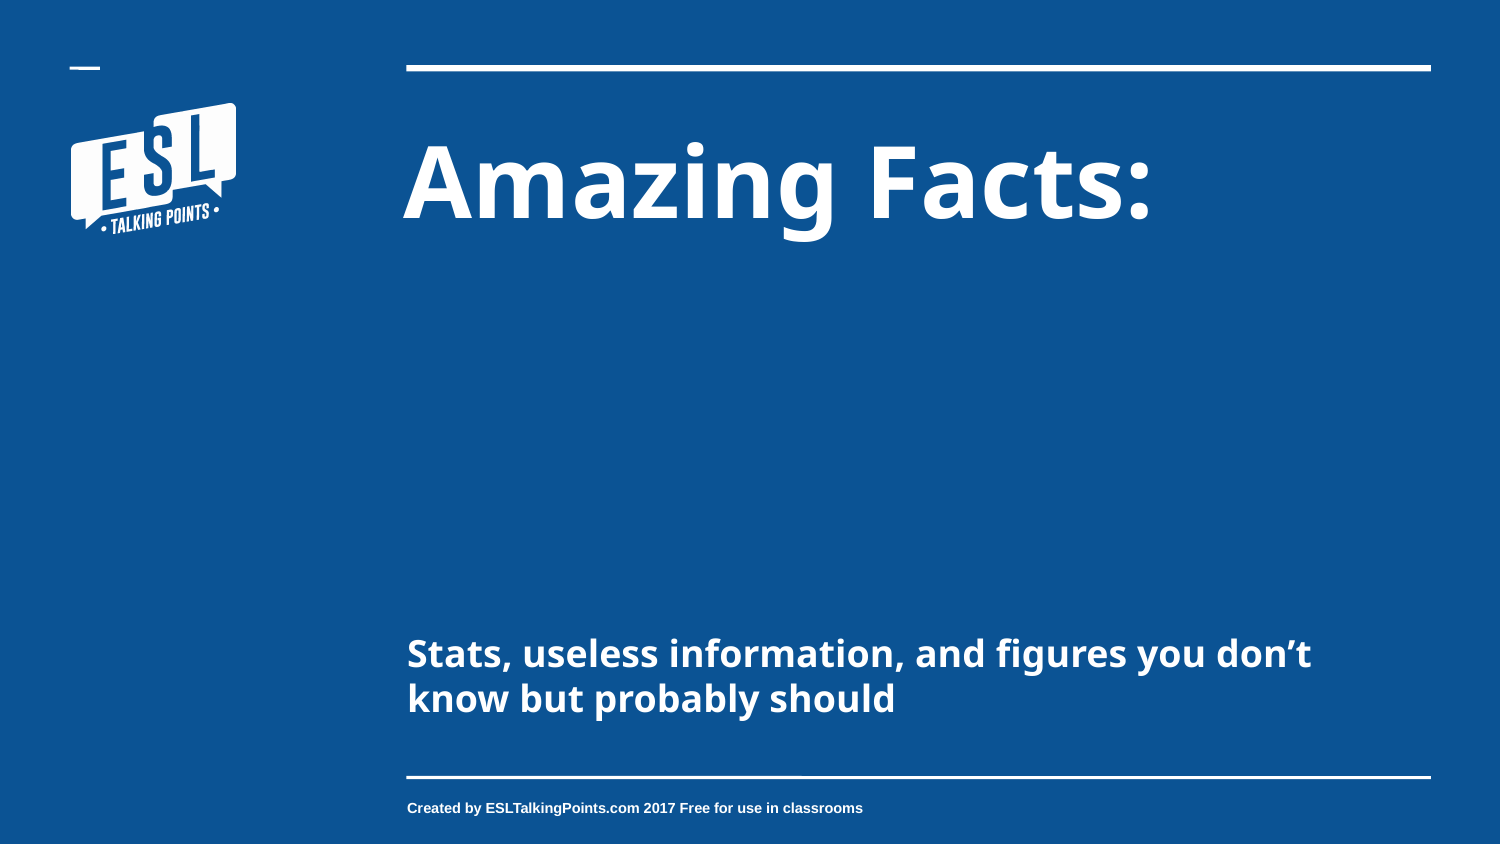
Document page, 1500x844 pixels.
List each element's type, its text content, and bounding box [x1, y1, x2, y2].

subtitle Stats, useless information, and figures you don’t know but probably should [392, 531, 1431, 735]
title Amazing Facts: [389, 103, 1428, 357]
picture [71, 103, 236, 234]
text_box Created by ESLTalkingPoints.com 2017 Free for use in classrooms [392, 783, 1423, 824]
